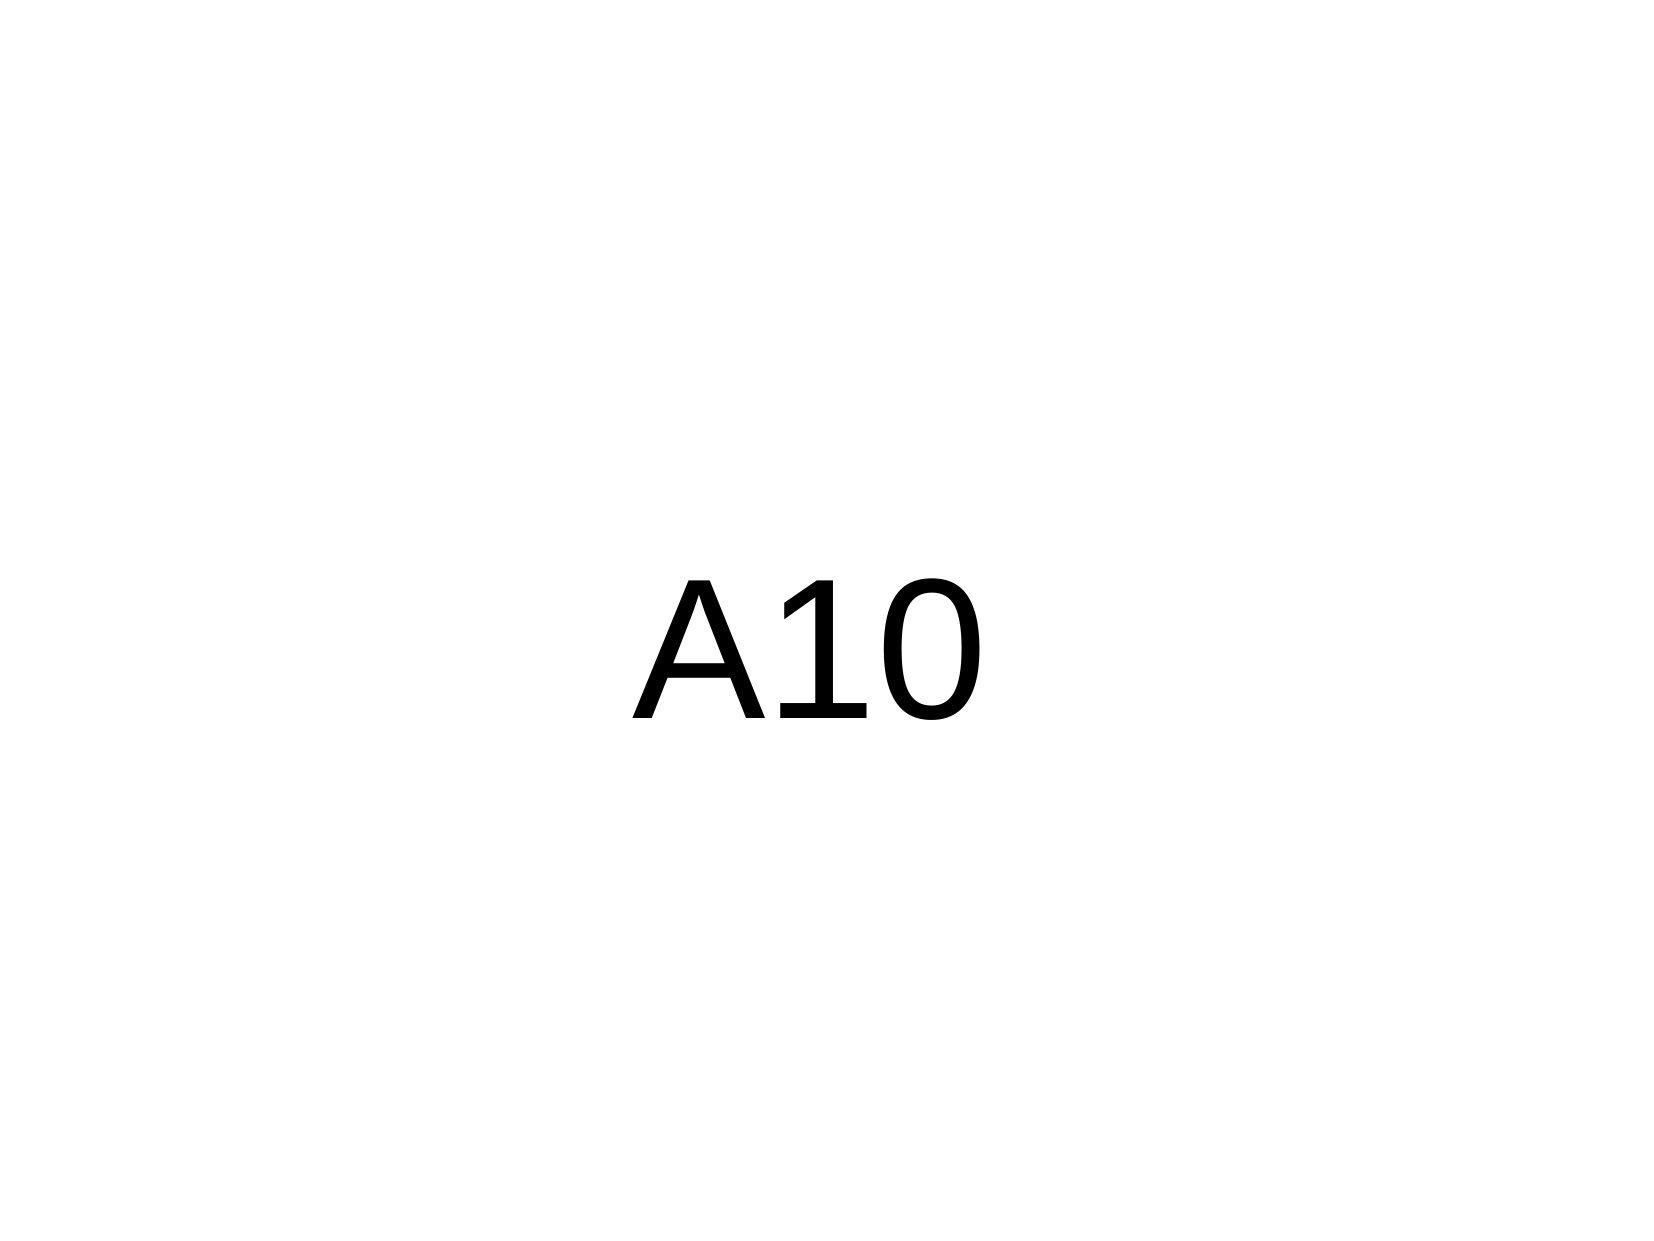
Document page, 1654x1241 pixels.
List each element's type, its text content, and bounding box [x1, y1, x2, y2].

subtitle A10 [82, 290, 1538, 1010]
